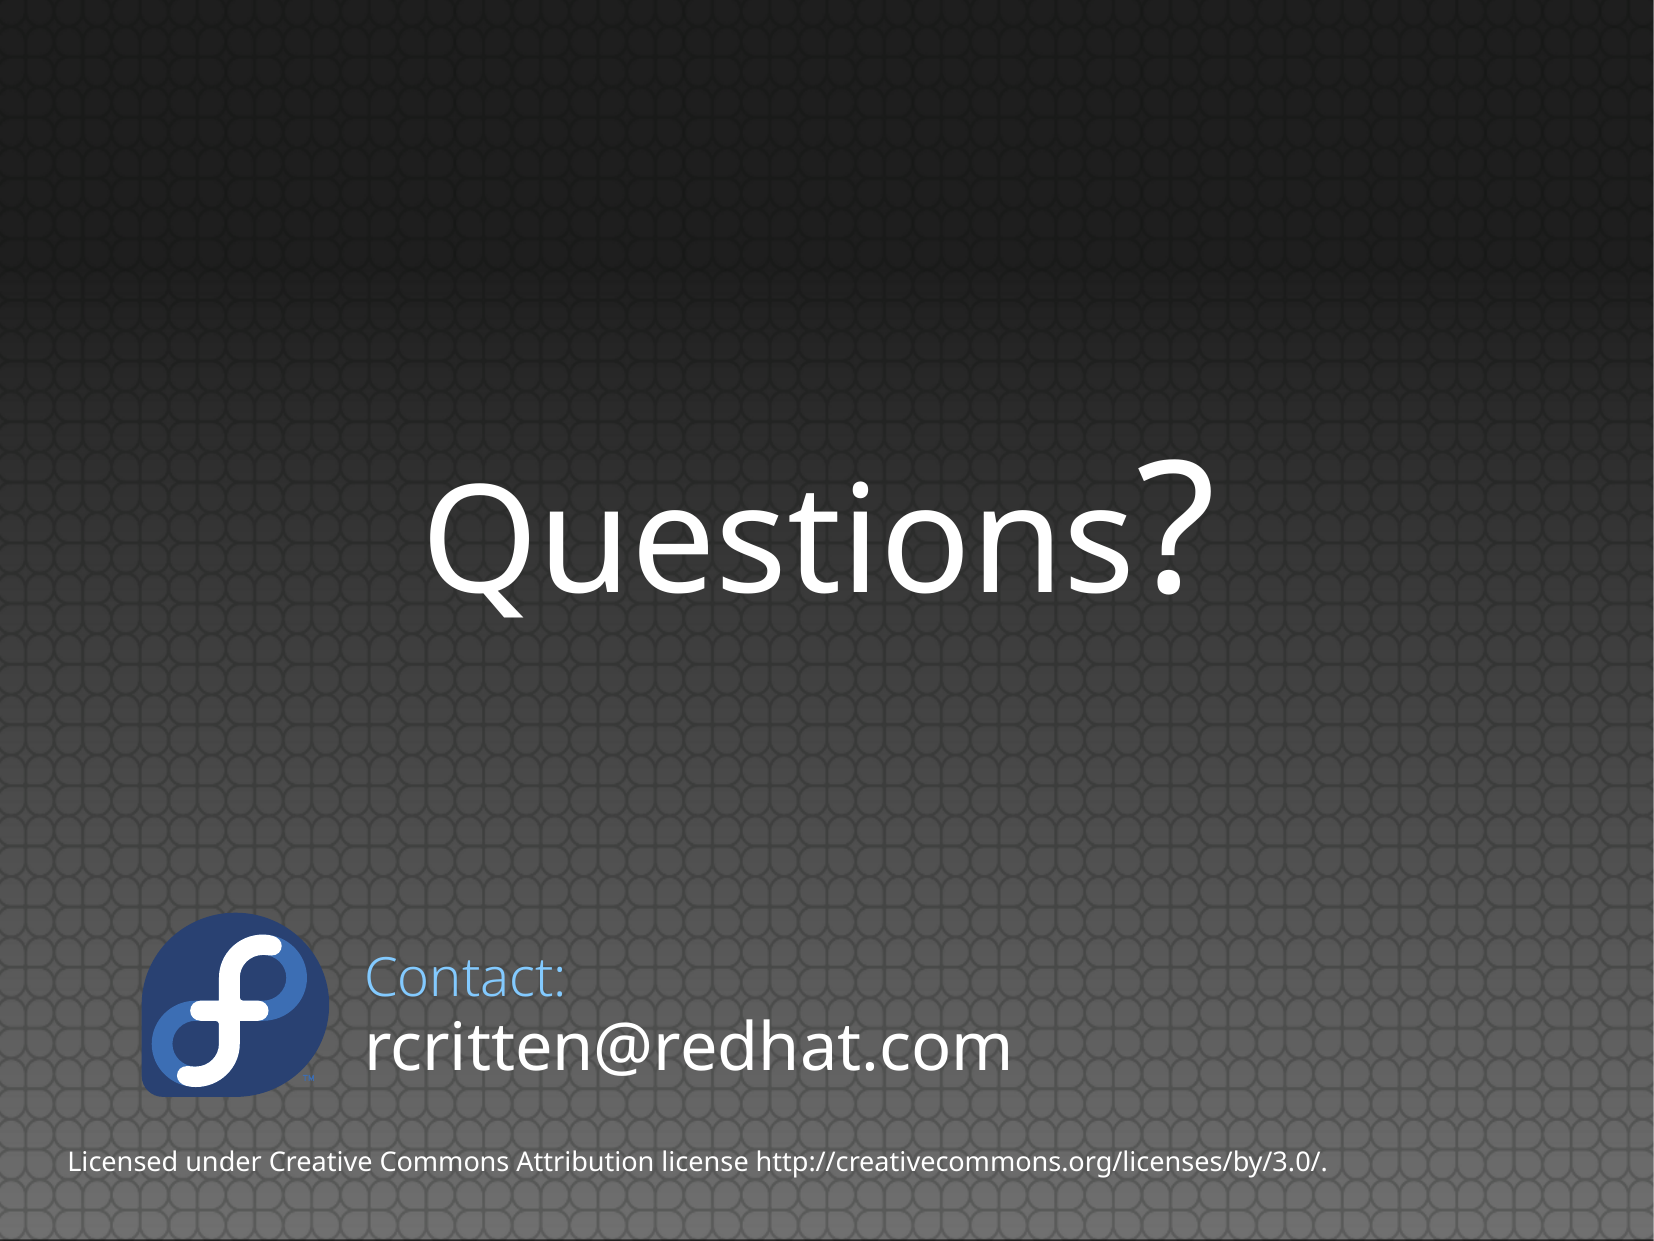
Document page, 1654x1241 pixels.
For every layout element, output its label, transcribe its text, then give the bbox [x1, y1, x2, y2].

title Questions? [30, 414, 1606, 628]
text_box Licensed under Creative Commons Attribution license http://creativecommons.org/licenses/by/3.0/. [52, 1135, 1611, 1216]
picture [0, 0, 1654, 1241]
text_box rcritten@redhat.com [349, 992, 1455, 1085]
text_box Contact: [349, 931, 703, 1010]
